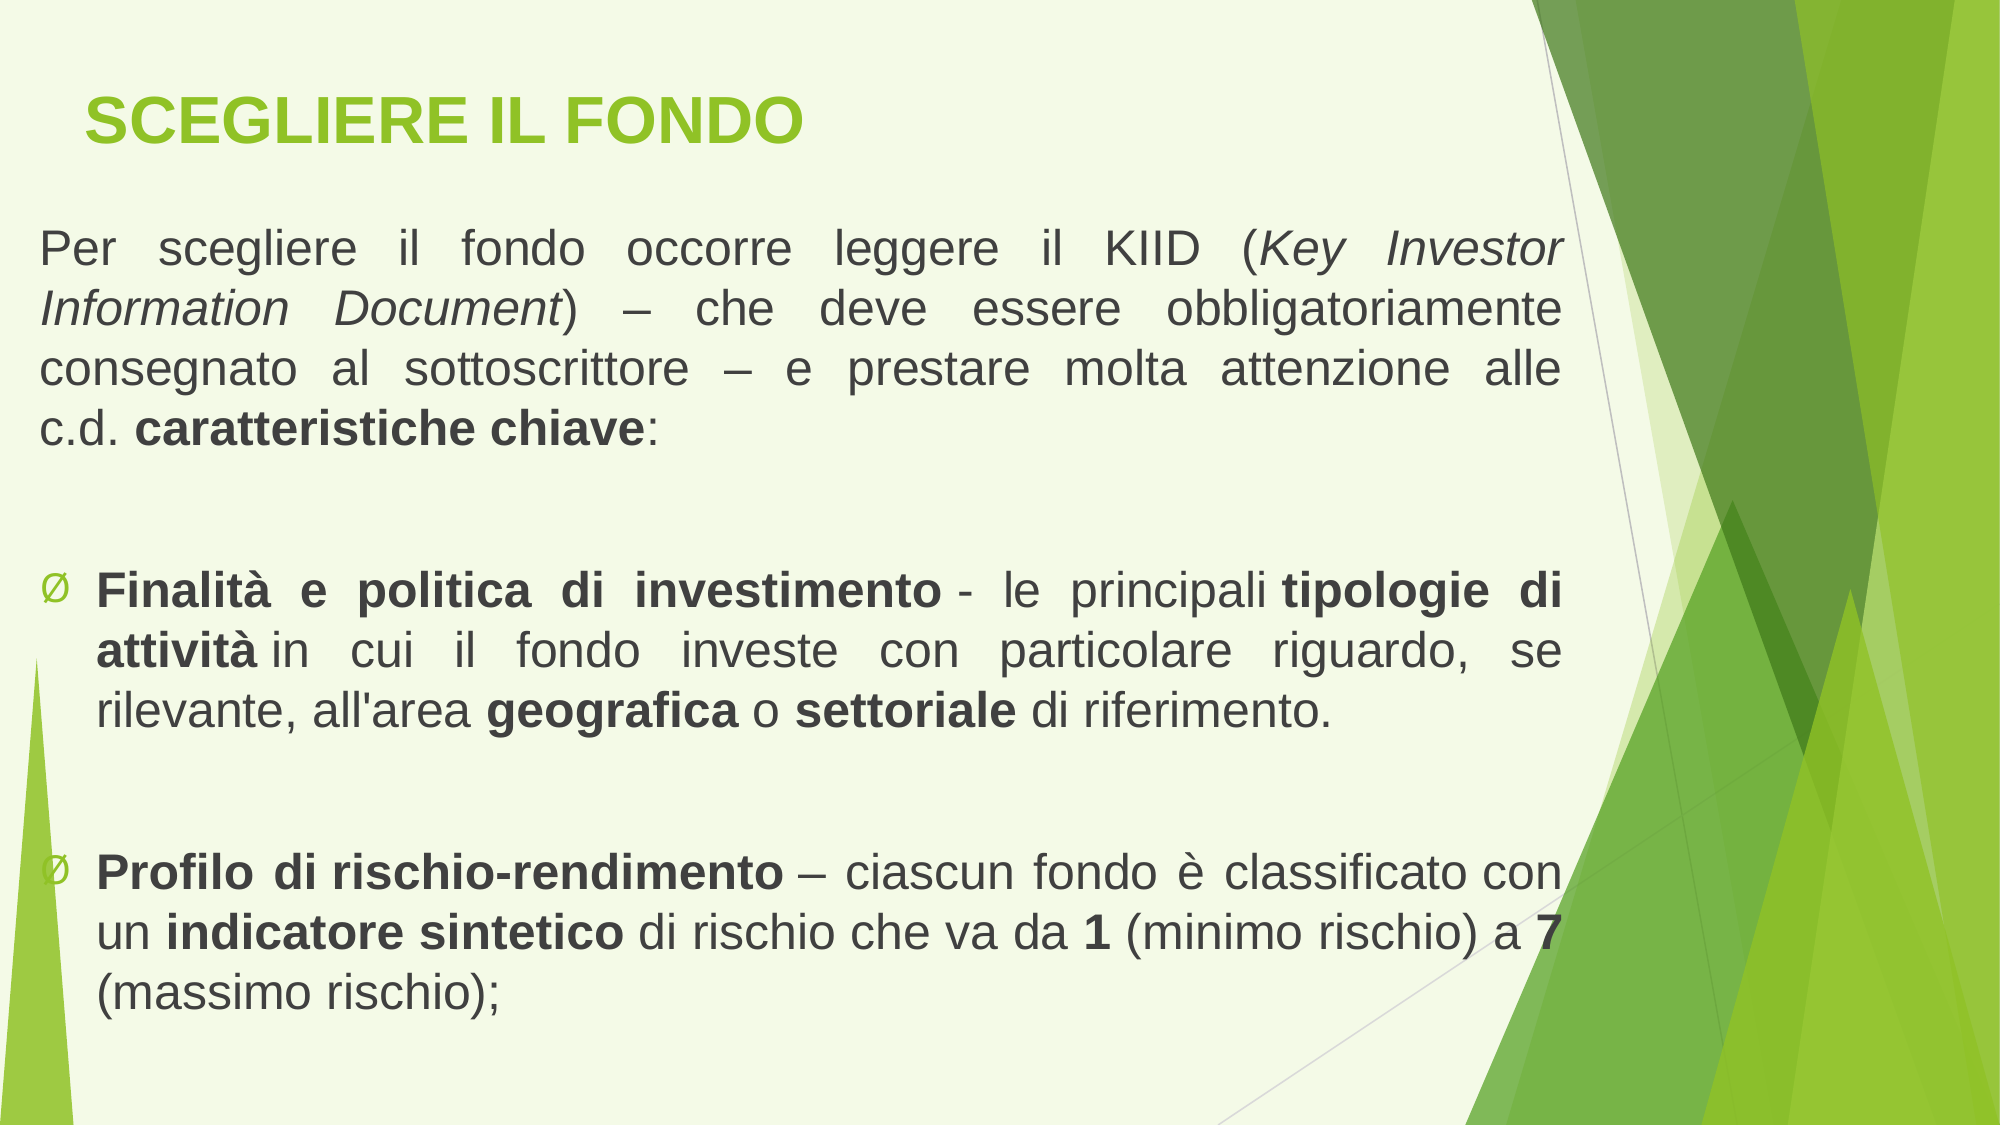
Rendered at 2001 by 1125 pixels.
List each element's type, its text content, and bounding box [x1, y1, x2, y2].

list Per scegliere il fondo occorre leggere il KIID (Key Investor Information Document) – che deve essere obbligatoriamente consegnato al sottoscrittore – e prestare molta attenzione alle c.d. caratteristiche chiave: Finalità e politica di investimento - le principali tipologie di attività in cui il fondo investe con particolare riguardo, se rilevante, all'area geografica o settoriale di riferimento. Profilo di rischio-rendimento – ciascun fondo è classificato con un indicatore sintetico di rischio che va da 1 (minimo rischio) a 7 (massimo rischio); [24, 208, 1579, 978]
title SCEGLIERE IL FONDO [69, 69, 1863, 278]
